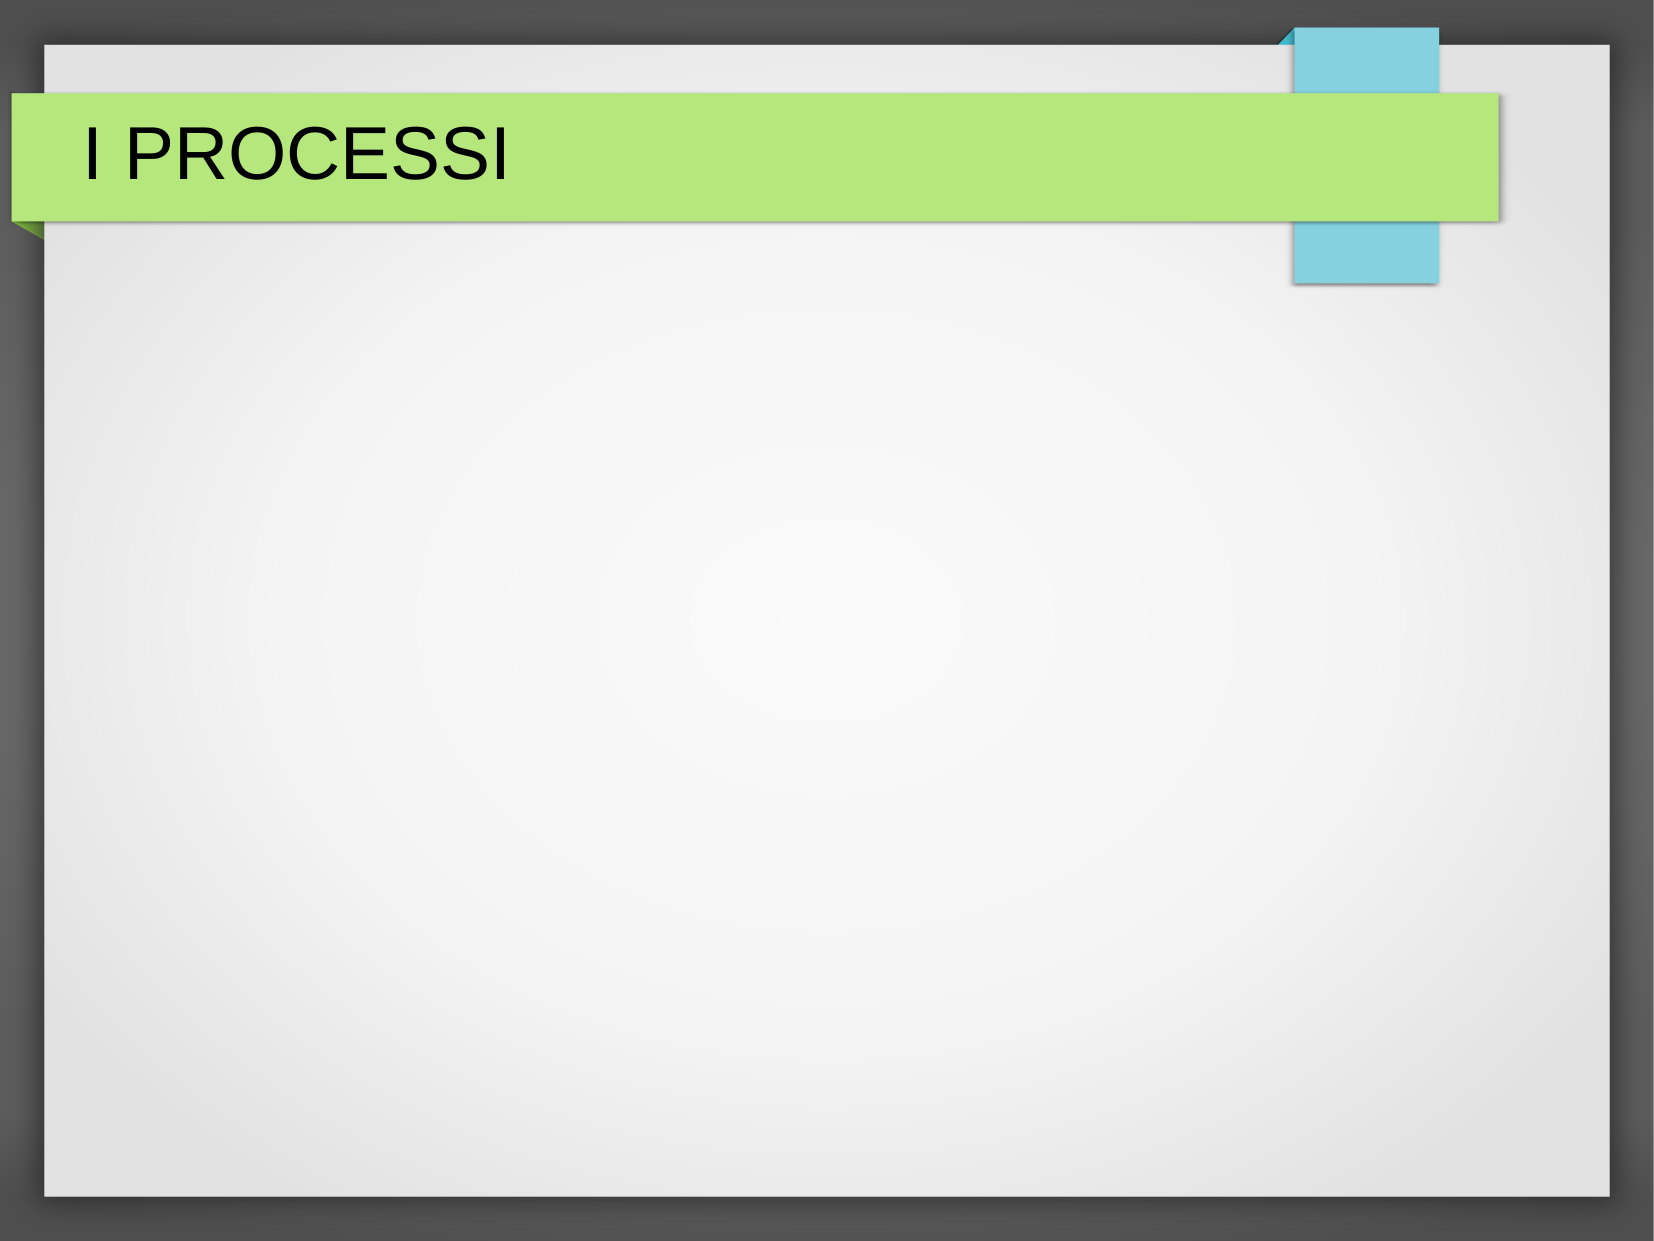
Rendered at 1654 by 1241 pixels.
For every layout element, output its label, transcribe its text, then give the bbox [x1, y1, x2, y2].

title I PROCESSI [82, 94, 1264, 213]
picture [0, 0, 1654, 1241]
